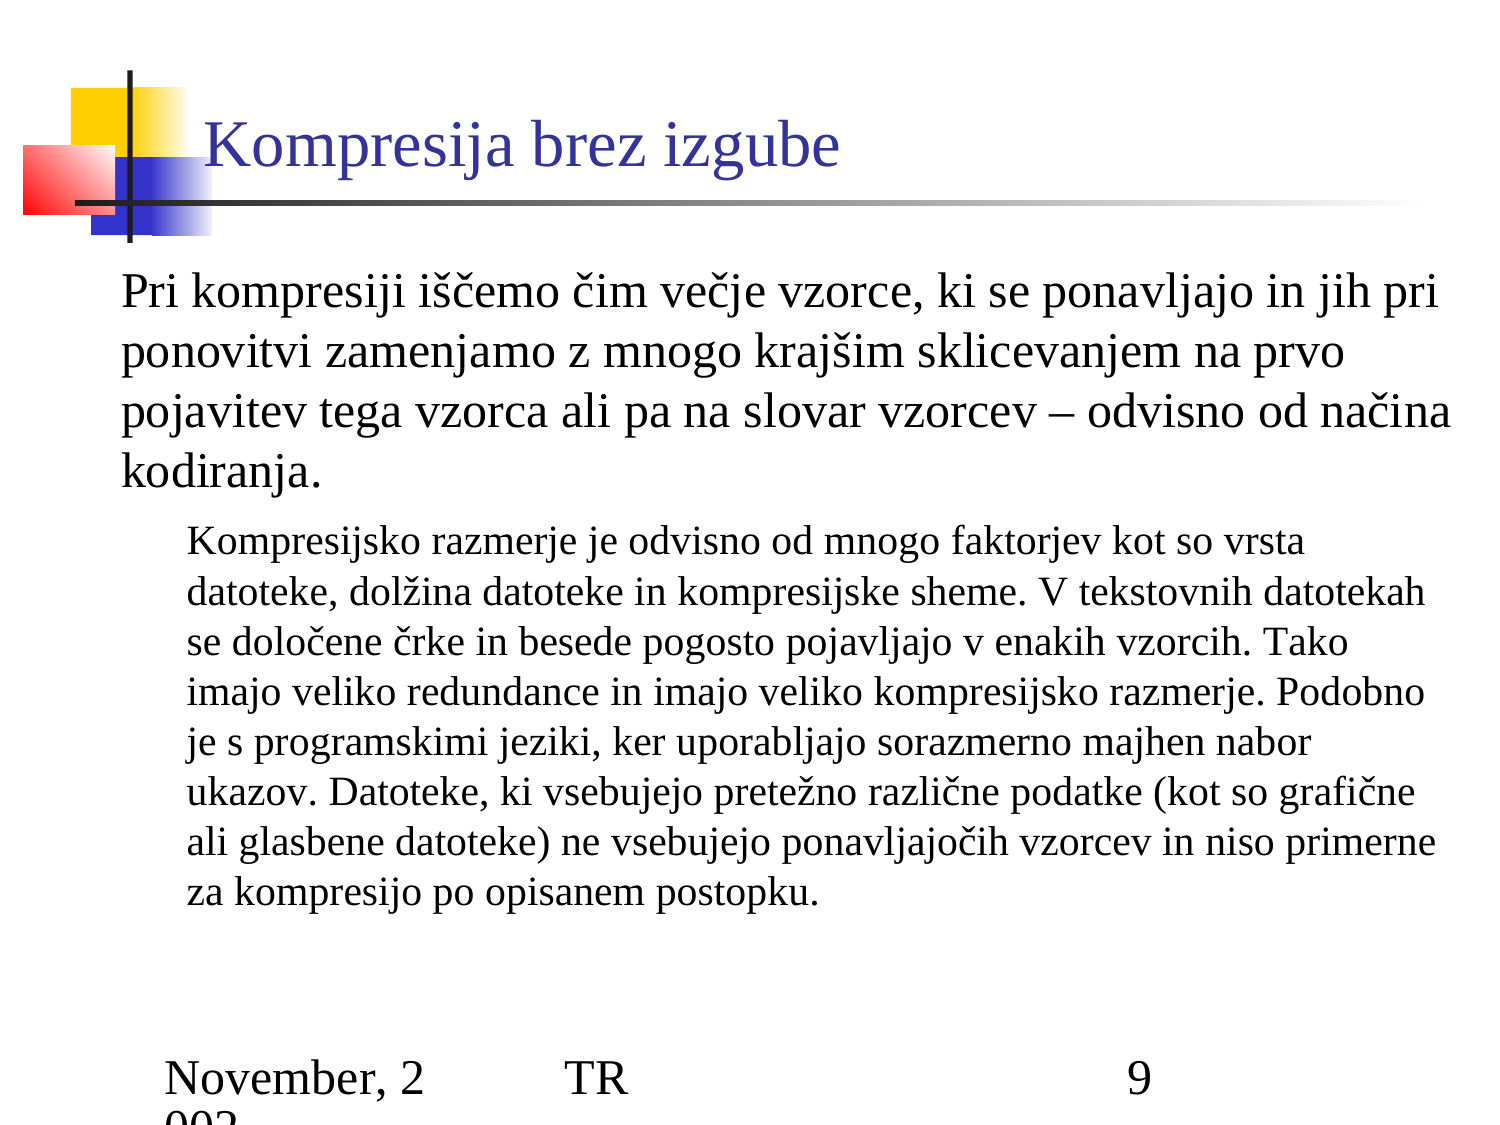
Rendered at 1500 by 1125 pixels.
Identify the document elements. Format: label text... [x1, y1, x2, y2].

list Pri kompresiji iščemo čim večje vzorce, ki se ponavljajo in jih pri ponovitvi zamenjamo z mnogo krajšim sklicevanjem na prvo pojavitev tega vzorca ali pa na slovar vzorcev – odvisno od načina kodiranja. Kompresijsko razmerje je odvisno od mnogo faktorjev kot so vrsta datoteke, dolžina datoteke in kompresijske sheme. V tekstovnih datotekah se določene črke in besede pogosto pojavljajo v enakih vzorcih. Tako imajo veliko redundance in imajo veliko kompresijsko razmerje. Podobno je s programskimi jeziki, ker uporabljajo sorazmerno majhen nabor ukazov. Datoteke, ki vsebujejo pretežno različne podatke (kot so grafične ali glasbene datoteke) ne vsebujejo ponavljajočih vzorcev in niso primerne za kompresijo po opisanem postopku. [50, 249, 1469, 1007]
title Kompresija brez izgube [188, 92, 1468, 188]
